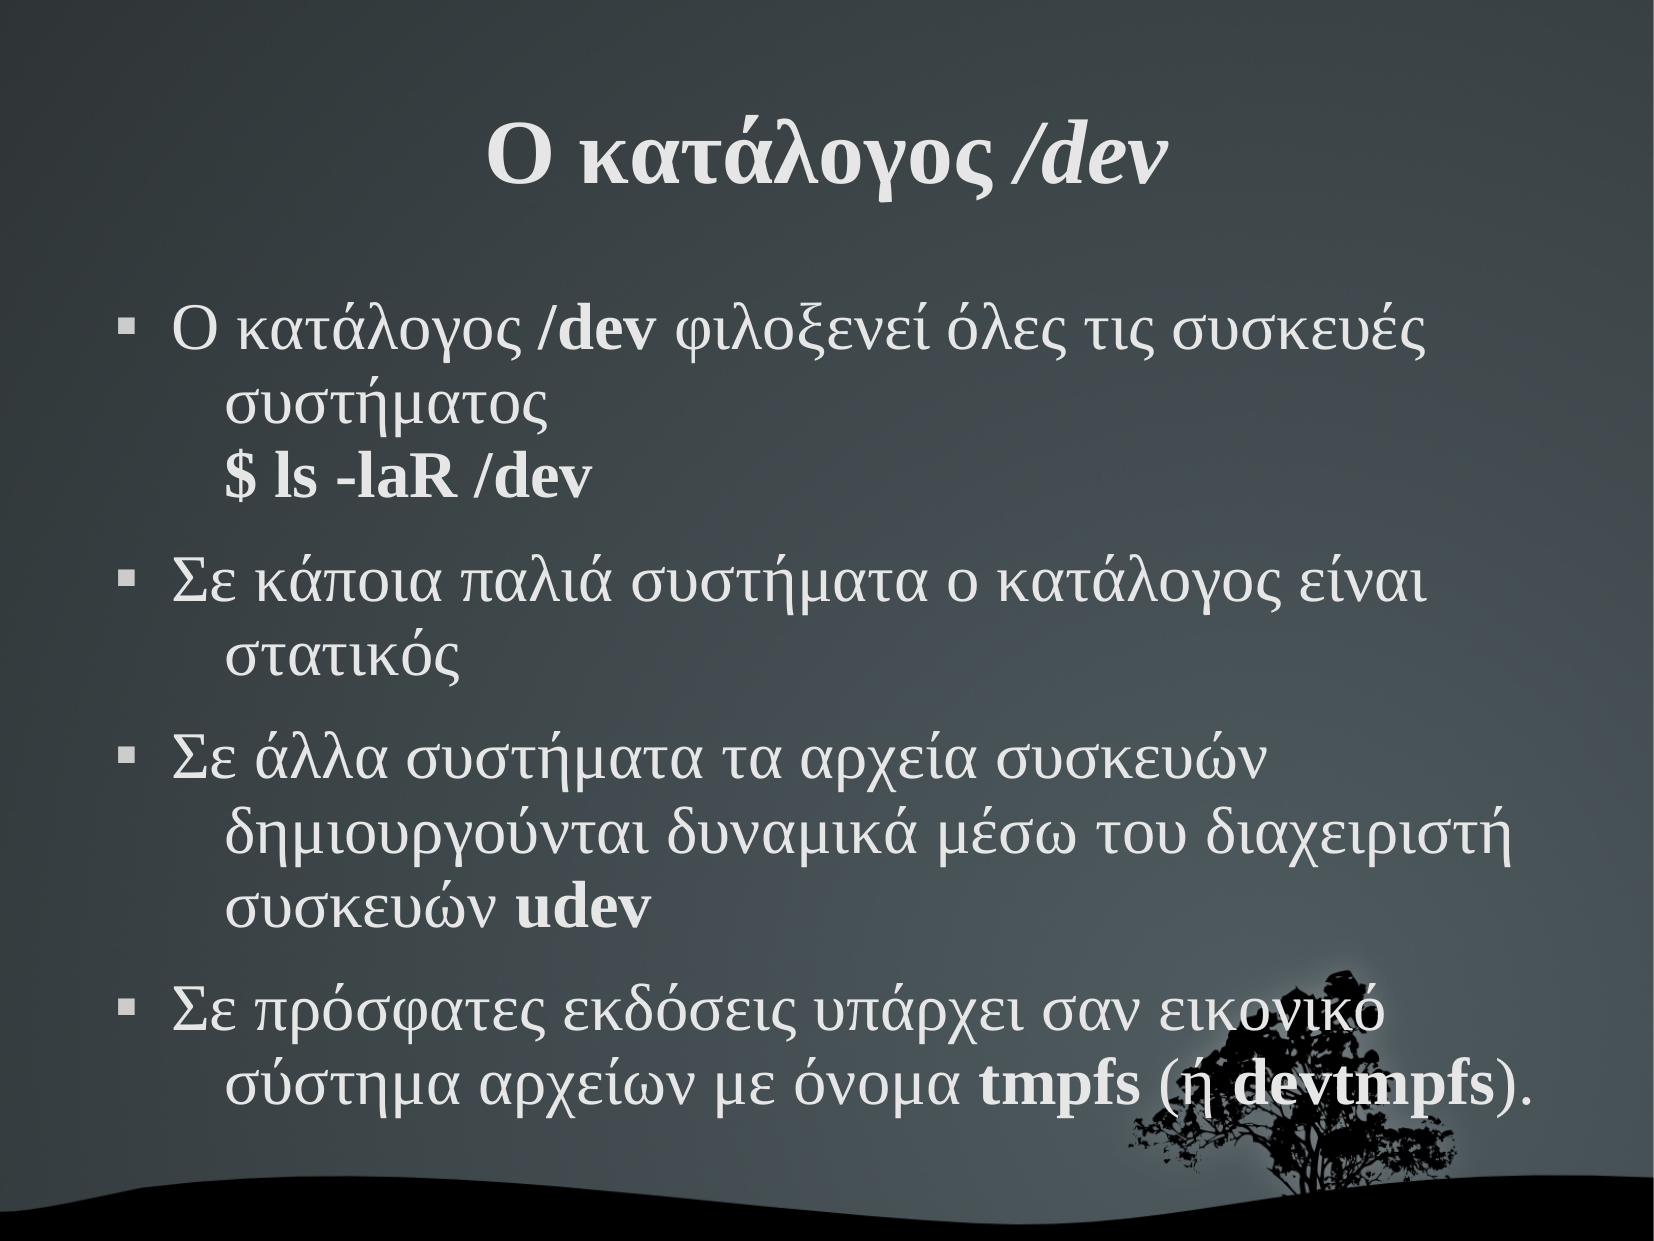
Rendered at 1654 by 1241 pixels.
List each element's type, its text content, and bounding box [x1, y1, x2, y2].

list Ο κατάλογος /dev φιλοξενεί όλες τις συσκευές συστήματος $ ls -laR /dev Σε κάποια παλιά συστήματα ο κατάλογος είναι στατικός Σε άλλα συστήματα τα αρχεία συσκευών δημιουργούνται δυναμικά μέσω του διαχειριστή συσκευών udev Σε πρόσφατες εκδόσεις υπάρχει σαν εικονικό σύστημα αρχείων με όνομα tmpfs (ή devtmpfs). [82, 290, 1571, 1213]
title Ο κατάλογος /dev [82, 49, 1571, 257]
picture [0, 0, 1654, 1241]
